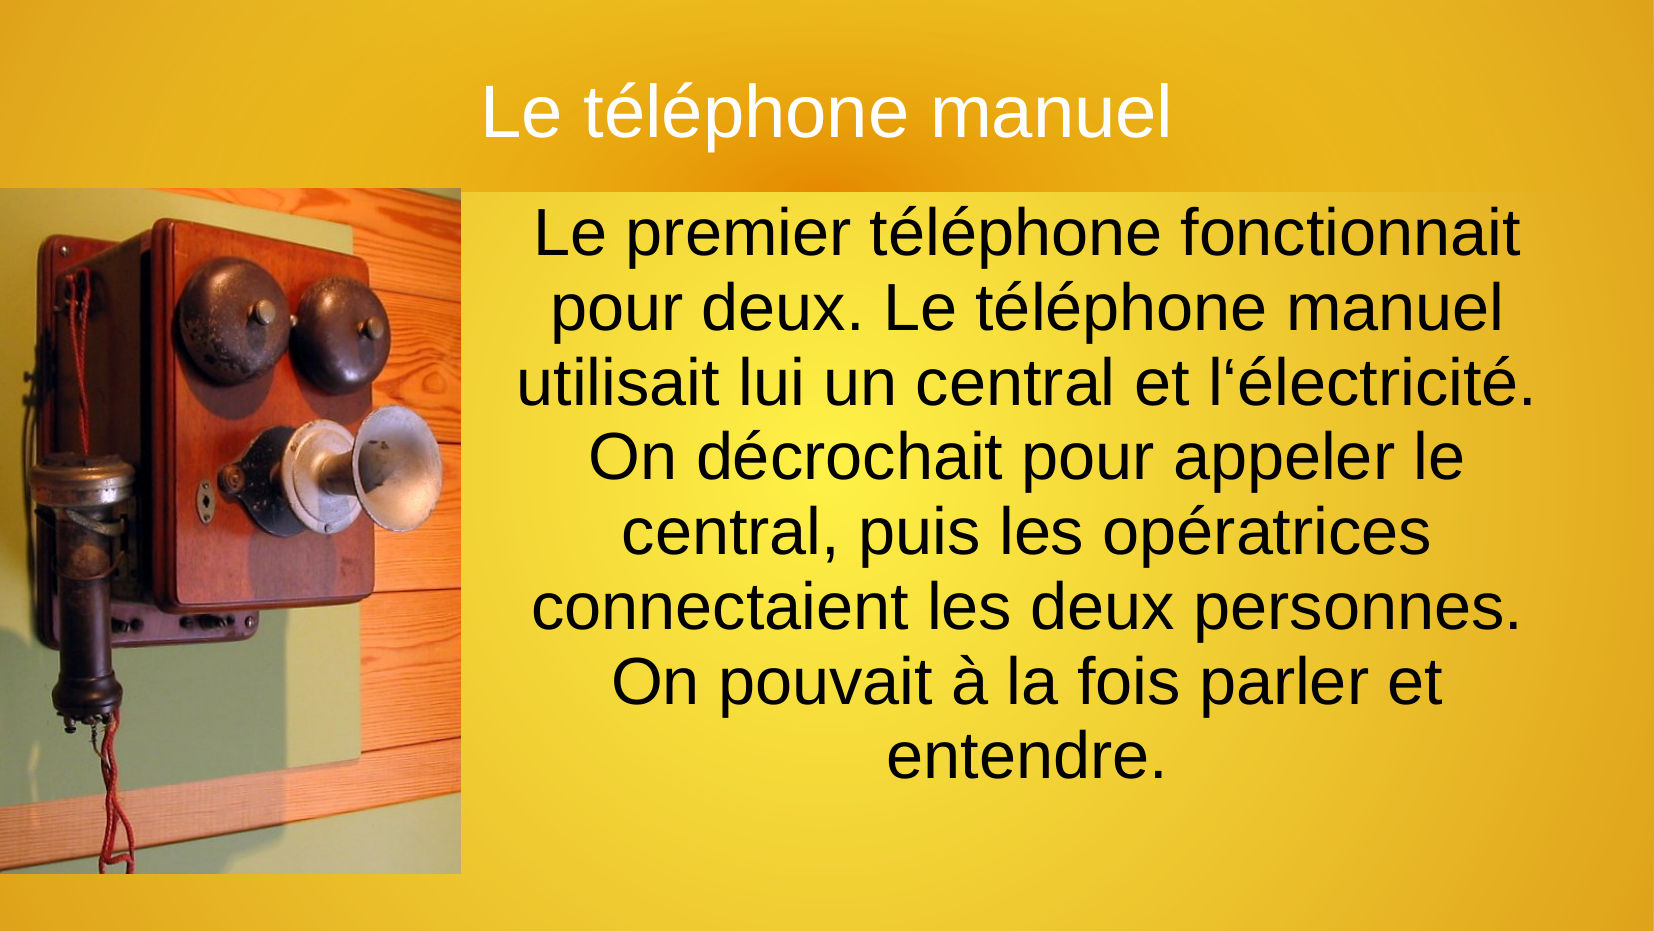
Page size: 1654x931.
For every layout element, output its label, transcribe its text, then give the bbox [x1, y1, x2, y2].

subtitle Le premier téléphone fonctionnait pour deux. Le téléphone manuel utilisait lui un central et l‘électricité. On décrochait pour appeler le central, puis les opératrices connectaient les deux personnes. On pouvait à la fois parler et entendre. [484, 195, 1571, 794]
title Le téléphone manuel [82, 35, 1571, 189]
picture [0, 188, 461, 875]
